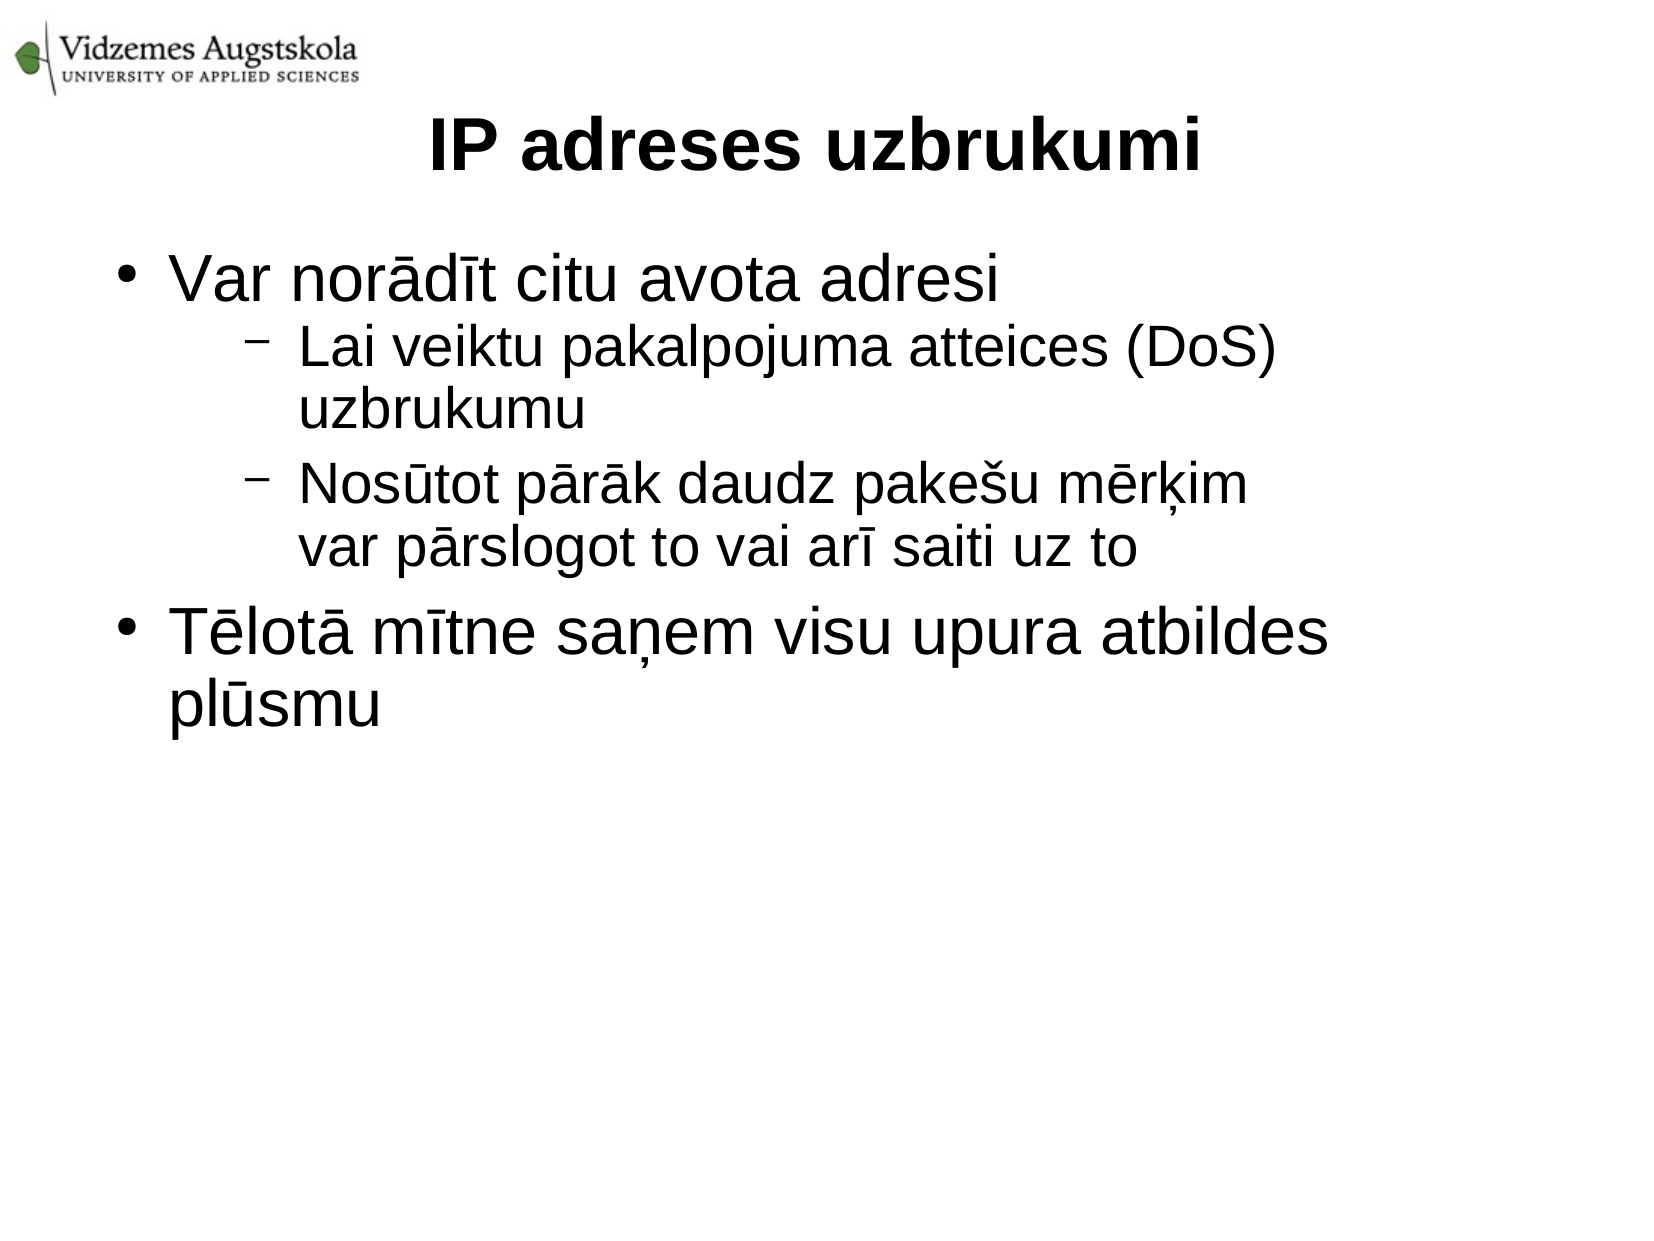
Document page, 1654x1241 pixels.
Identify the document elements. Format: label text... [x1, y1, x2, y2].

title IP adreses uzbrukumi [94, 93, 1512, 199]
list Var norādīt citu avota adresi Lai veiktu pakalpojuma atteices (DoS) uzbrukumu Nosūtot pārāk daudz pakešu mērķim var pārslogot to vai arī saiti uz to Tēlotā mītne saņem visu upura atbildes plūsmu [82, 236, 1569, 1107]
picture [5, 2, 368, 113]
